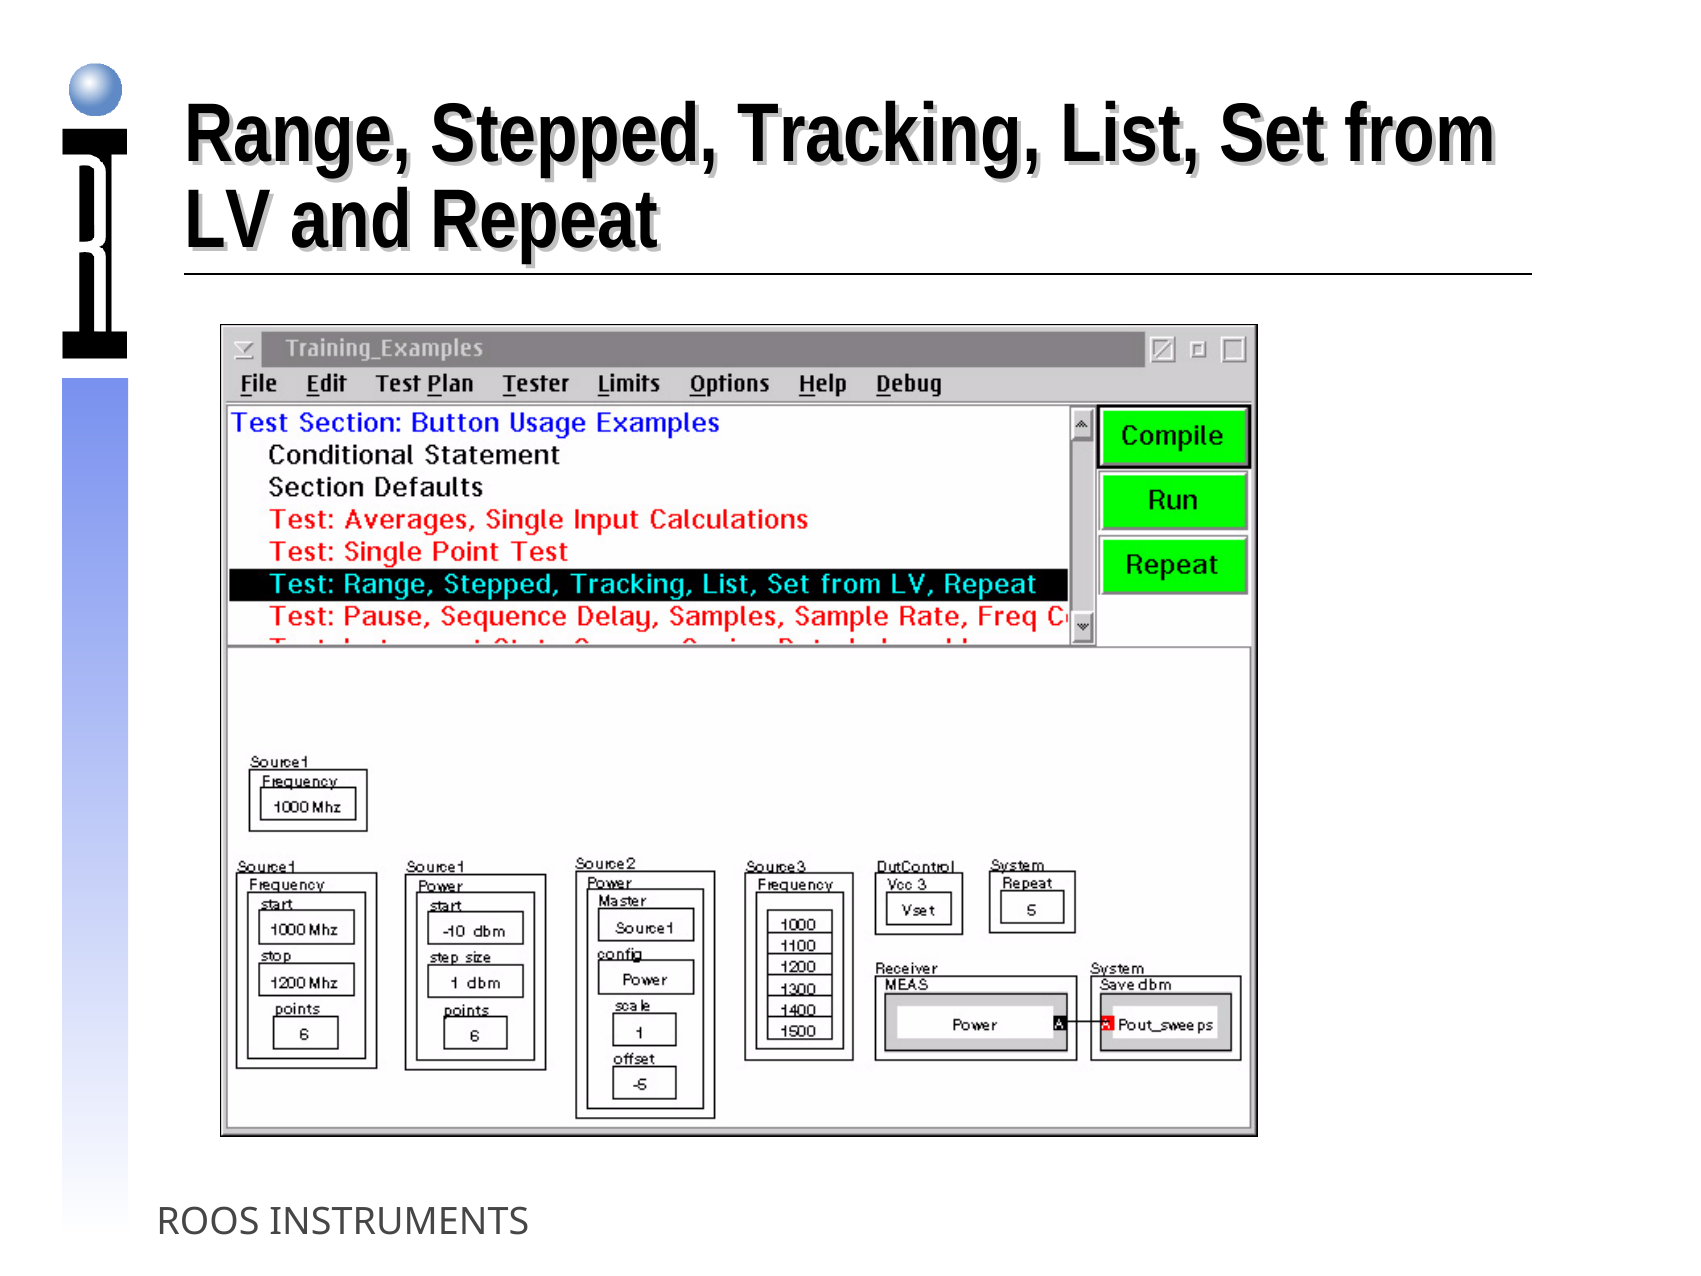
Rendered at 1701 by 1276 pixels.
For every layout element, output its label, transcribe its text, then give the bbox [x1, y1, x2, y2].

text_box Range, Stepped, Tracking, List, Set from LV and Repeat [184, 92, 1539, 274]
picture [220, 324, 1258, 1137]
